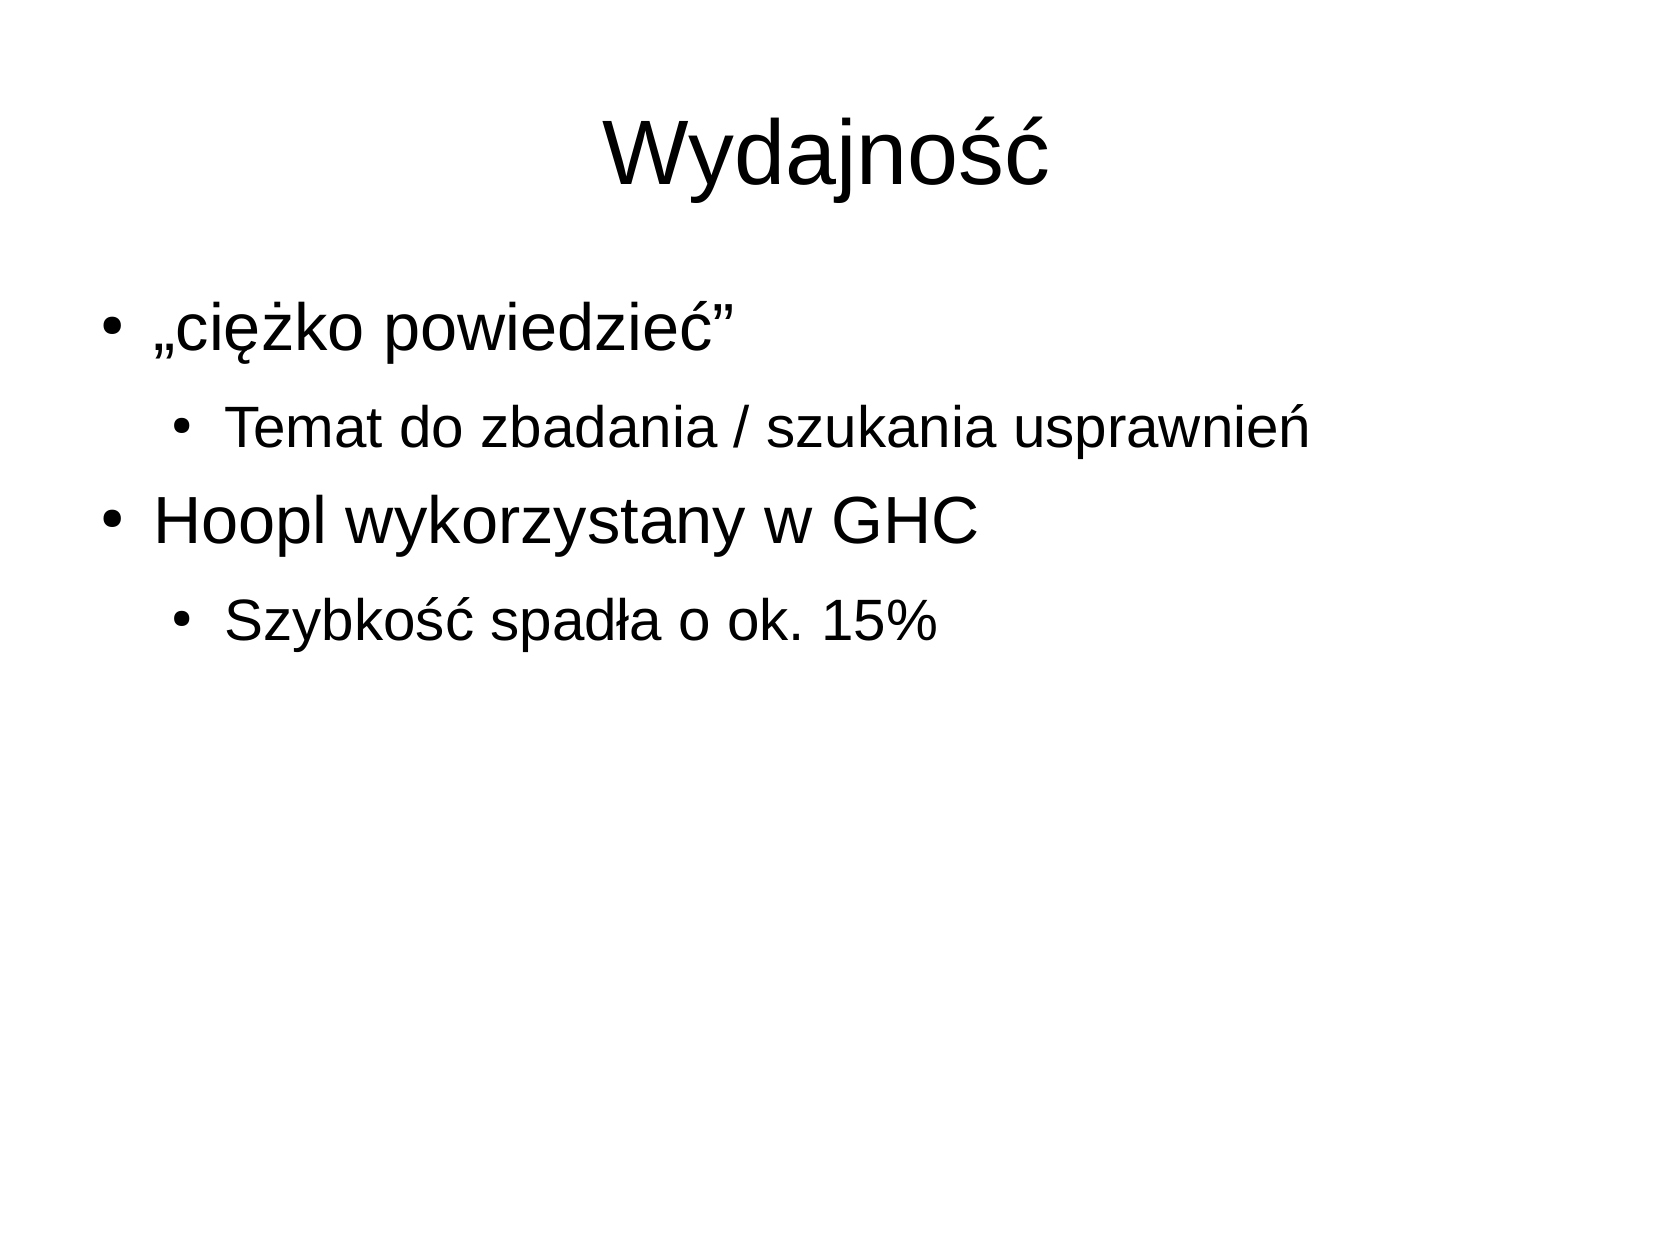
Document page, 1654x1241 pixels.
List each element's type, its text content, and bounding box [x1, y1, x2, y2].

title Wydajność [82, 49, 1571, 257]
list „ciężko powiedzieć” Temat do zbadania / szukania usprawnień Hoopl wykorzystany w GHC Szybkość spadła o ok. 15% [82, 290, 1571, 1109]
